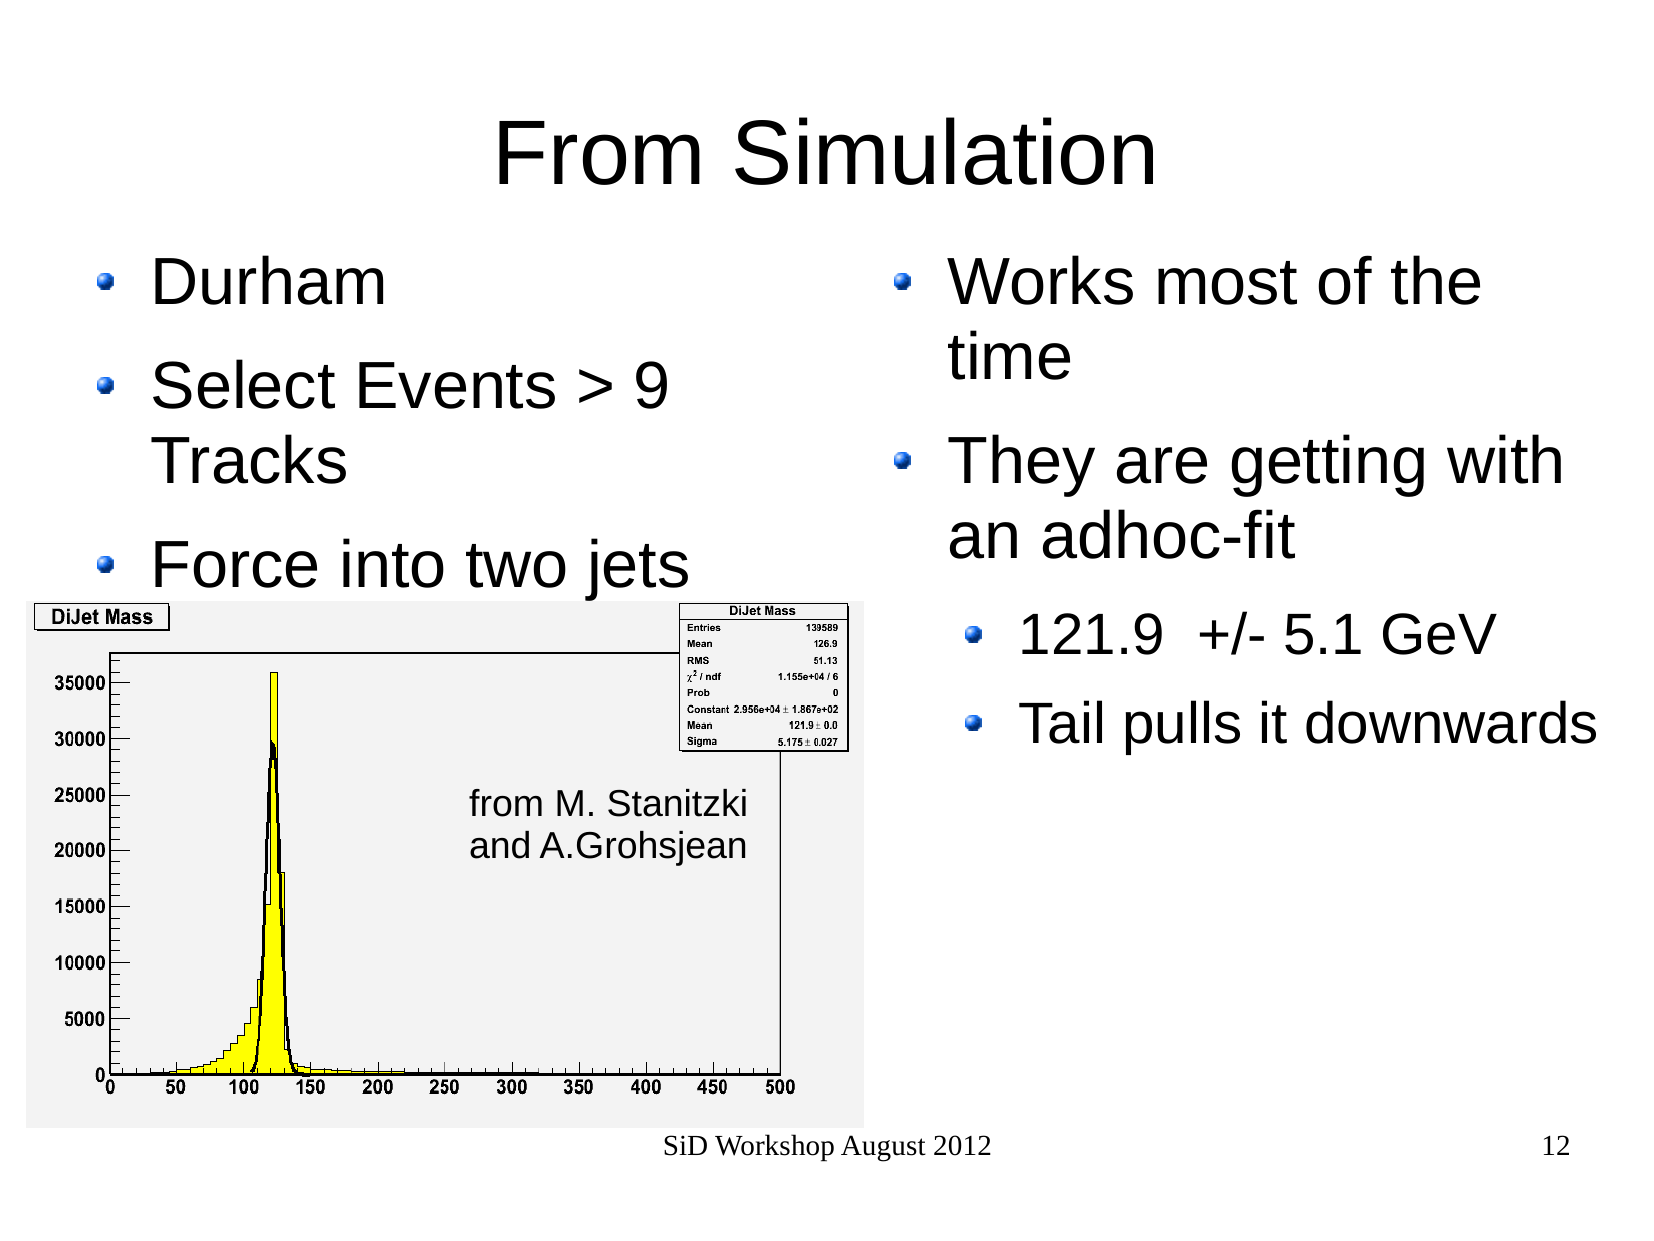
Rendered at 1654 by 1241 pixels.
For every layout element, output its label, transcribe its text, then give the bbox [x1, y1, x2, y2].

text_box from M. Stanitzki and A.Grohsjean [454, 775, 774, 875]
title From Simulation [82, 49, 1571, 257]
picture [26, 601, 864, 1128]
list Works most of the time They are getting with an adhoc-fit 121.9 +/- 5.1 GeV Tail pulls it downwards [876, 243, 1604, 1048]
list Durham Select Events > 9 Tracks Force into two jets [79, 243, 806, 1063]
